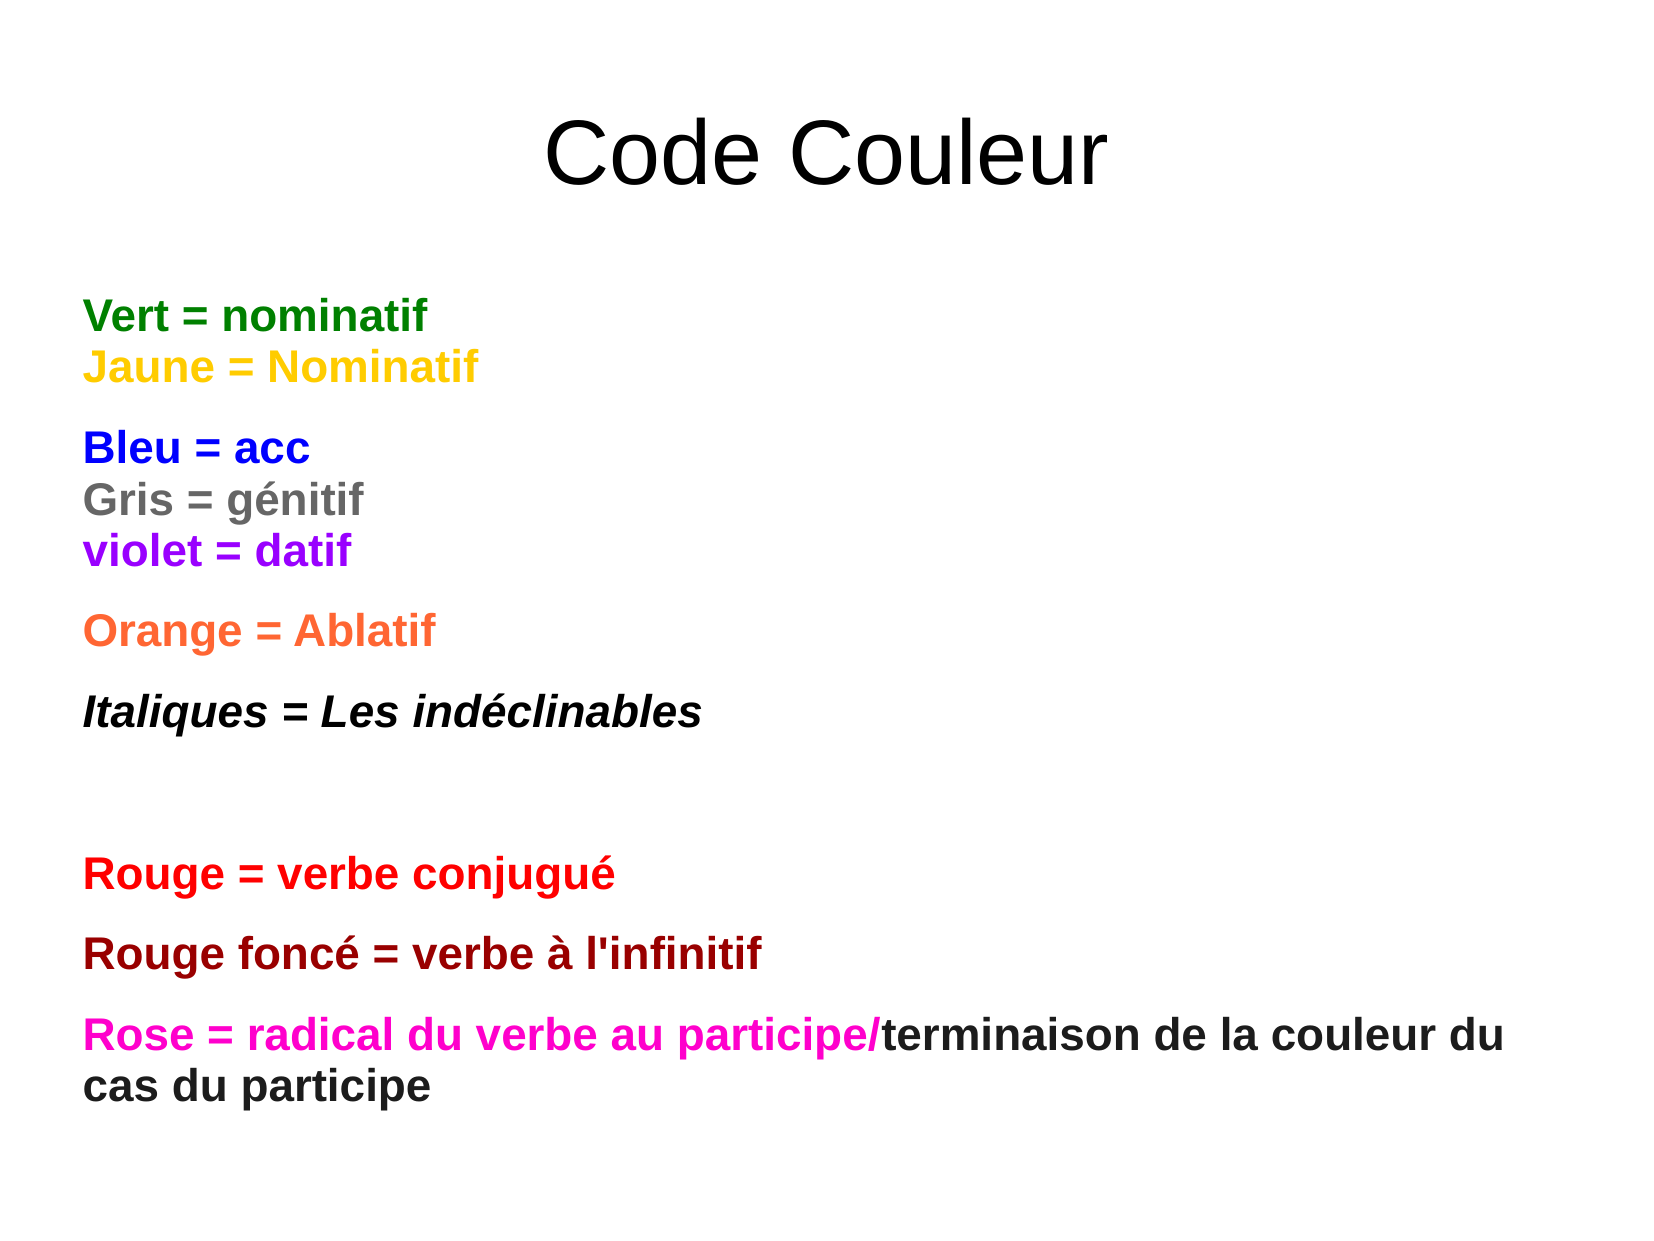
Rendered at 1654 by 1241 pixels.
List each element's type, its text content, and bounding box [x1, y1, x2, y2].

title Code Couleur [82, 49, 1571, 257]
list Vert = nominatif Jaune = Nominatif Bleu = acc Gris = génitif violet = datif Orange = Ablatif Italiques = Les indéclinables Rouge = verbe conjugué Rouge foncé = verbe à l'infinitif Rose = radical du verbe au participe/terminaison de la couleur du cas du participe [82, 290, 1571, 1124]
